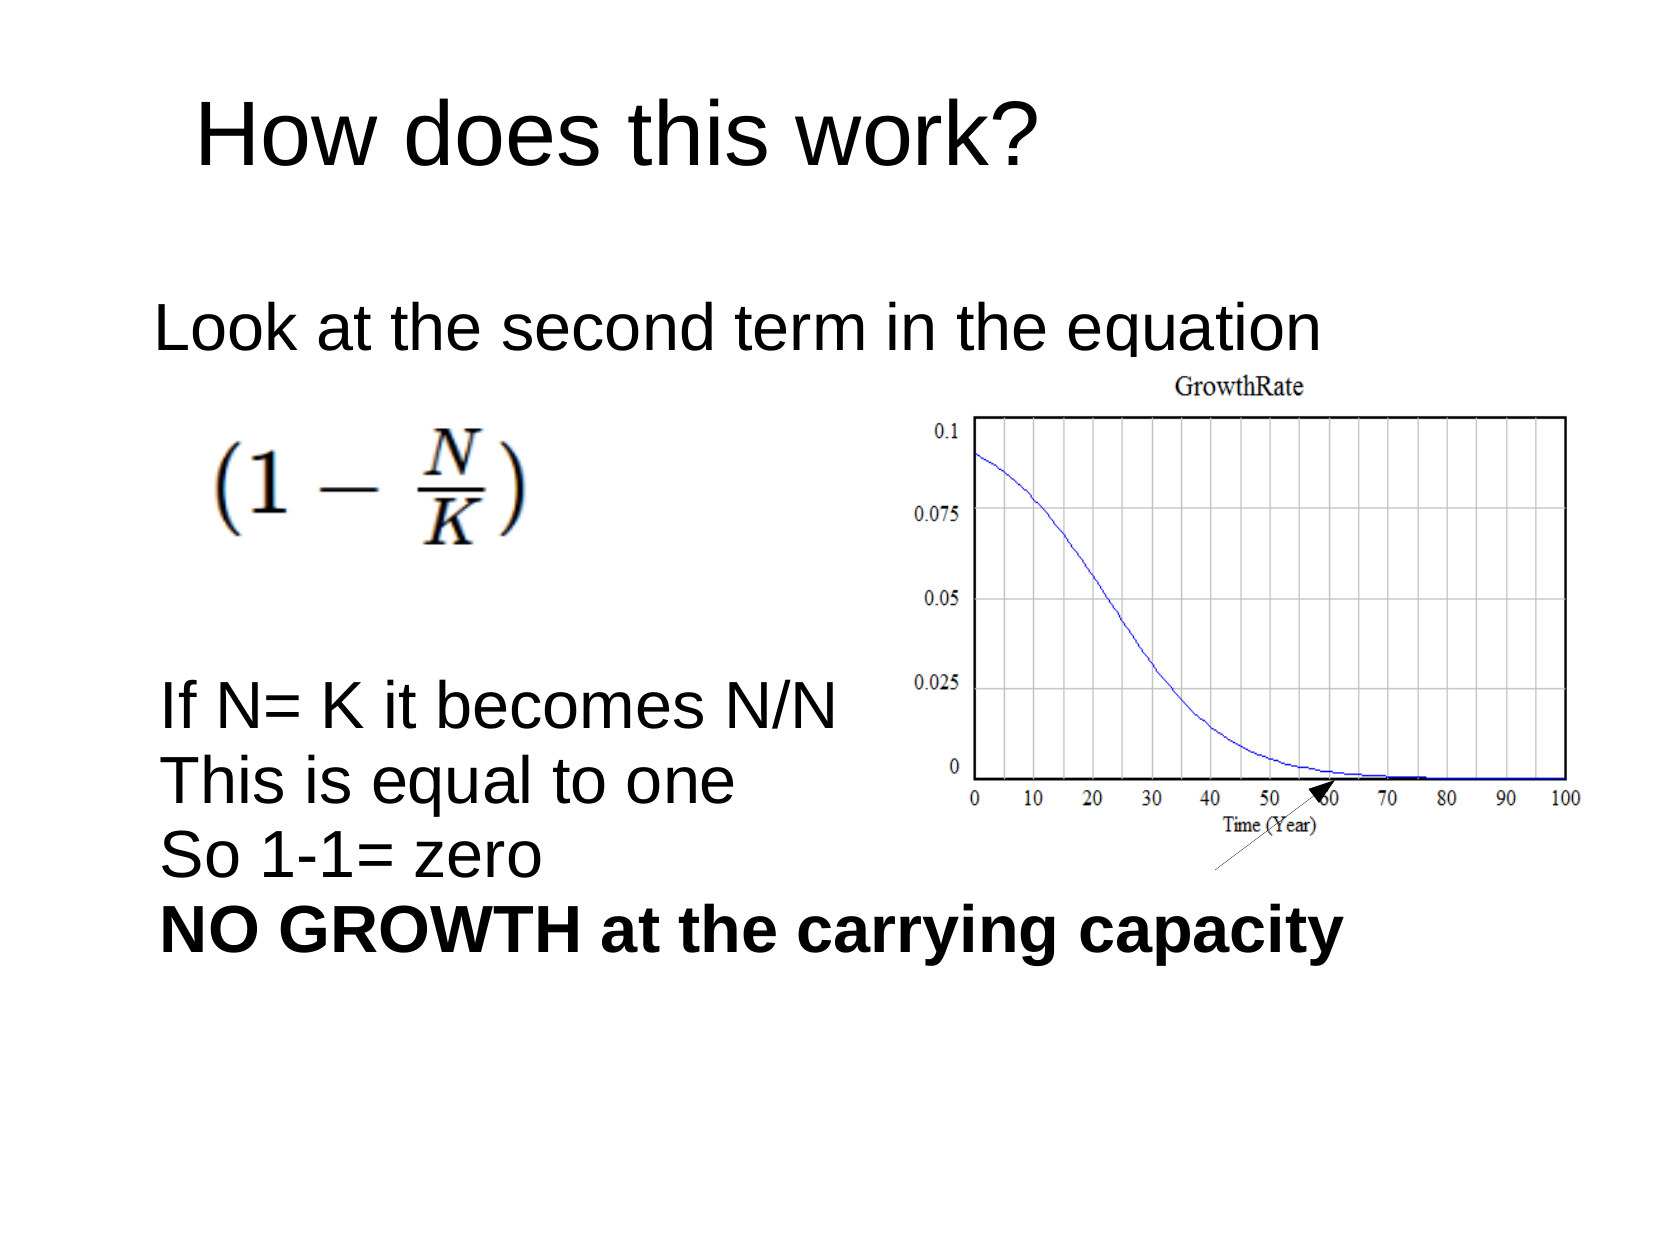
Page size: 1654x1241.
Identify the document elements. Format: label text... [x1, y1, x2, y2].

text_box If N= K it becomes N/N This is equal to one So 1-1= zero NO GROWTH at the carrying capacity [145, 660, 1364, 975]
text_box How does this work? [180, 75, 1171, 193]
picture [195, 408, 571, 586]
picture [885, 357, 1591, 841]
list Look at the second term in the equation [82, 290, 1538, 1010]
